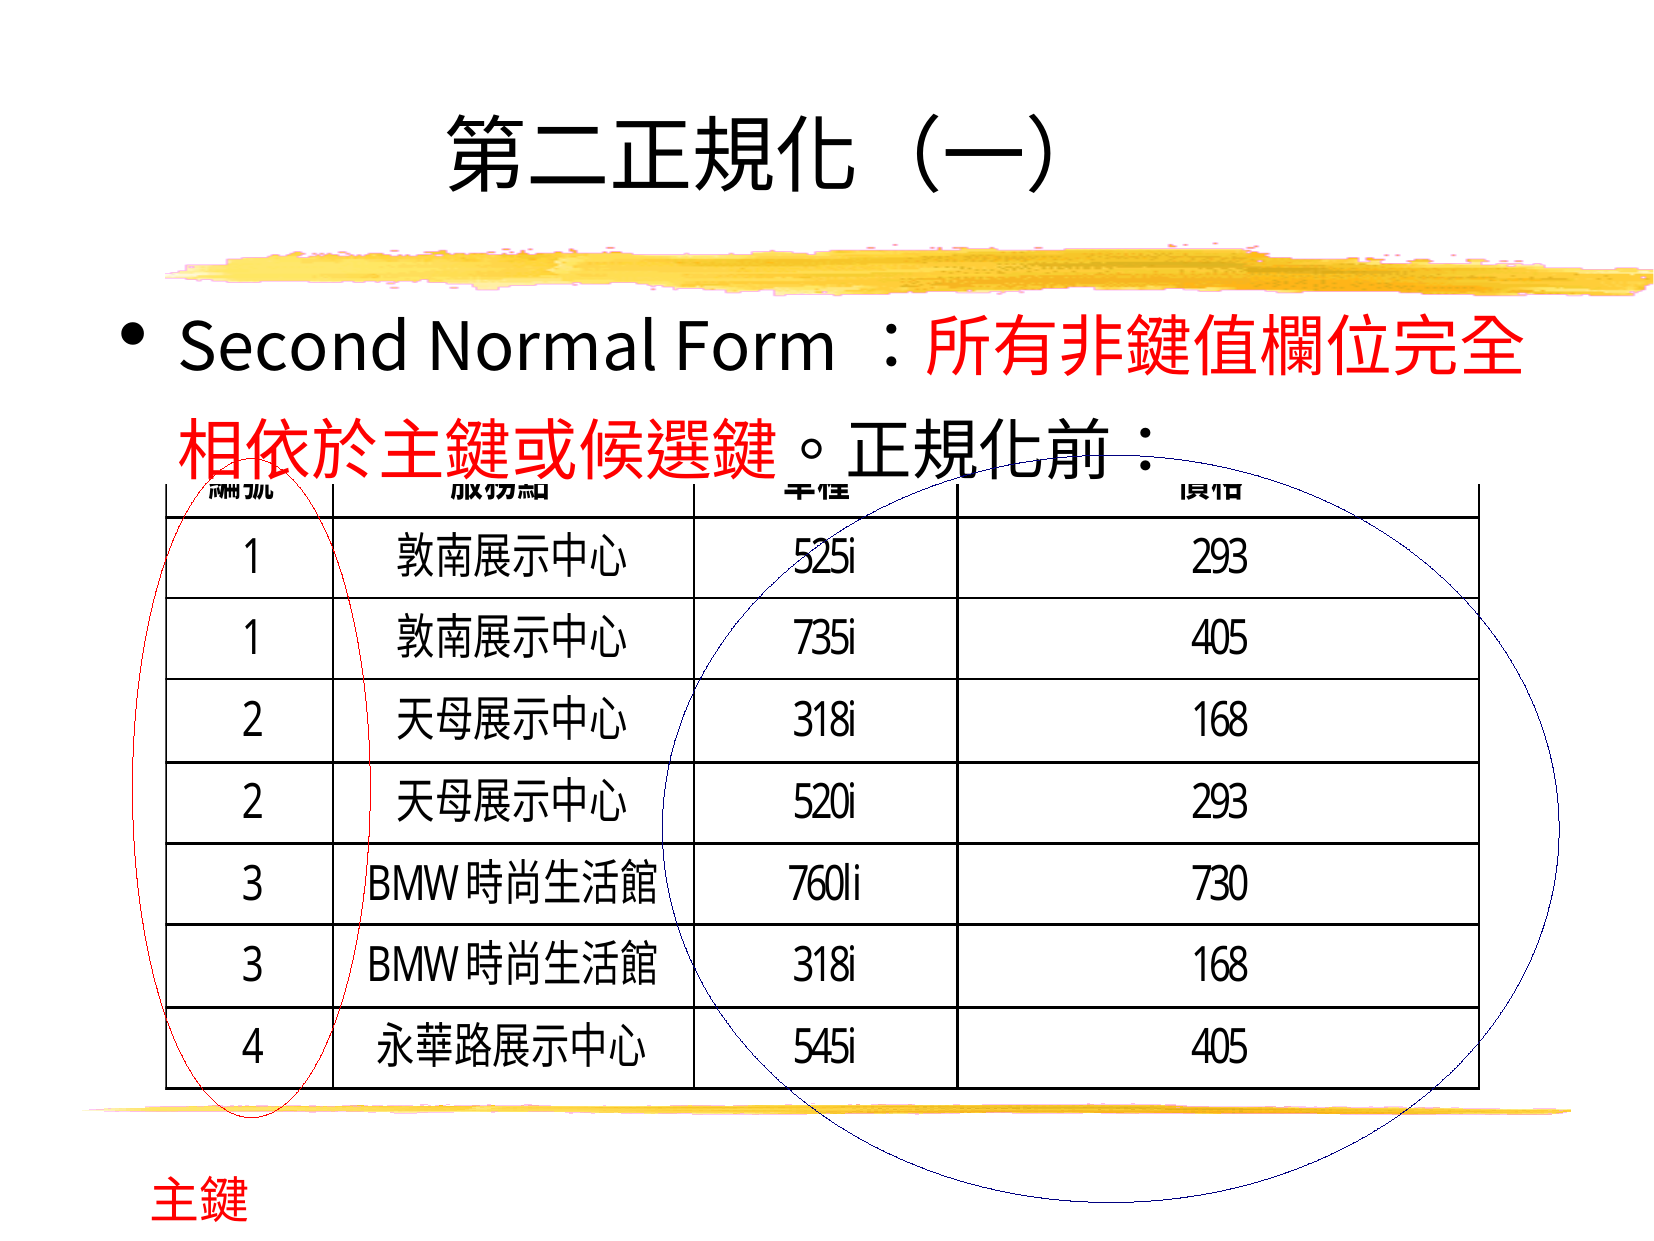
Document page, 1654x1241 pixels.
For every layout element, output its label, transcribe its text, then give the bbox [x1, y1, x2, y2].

list Second Normal Form：所有非鍵值欄位完全相依於主鍵或候選鍵。正規化前： [121, 285, 1528, 1030]
title 第二正規化（一） [73, 39, 1479, 249]
chart [165, 484, 1483, 1098]
text_box 主鍵 [149, 1154, 250, 1215]
picture [82, 1102, 1571, 1117]
picture [165, 237, 1654, 308]
